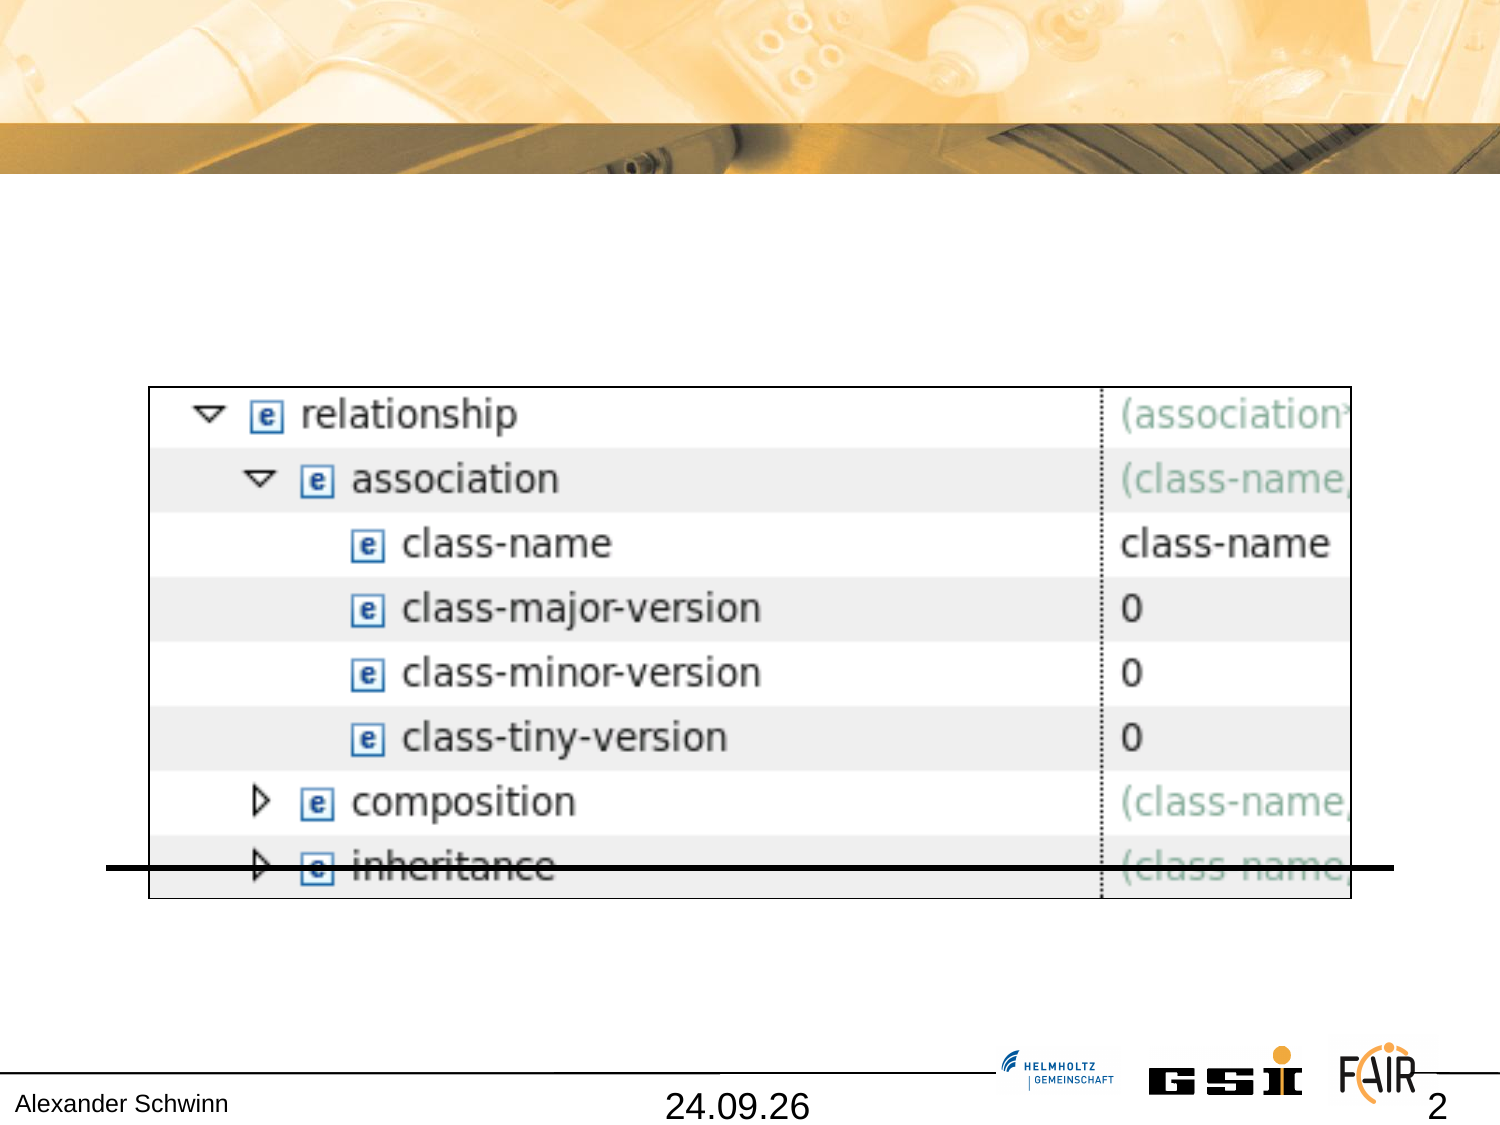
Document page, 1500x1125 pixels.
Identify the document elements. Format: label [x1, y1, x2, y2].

picture [1328, 1034, 1439, 1106]
picture [150, 387, 1351, 865]
picture [150, 871, 1351, 898]
picture [996, 1046, 1121, 1095]
picture [1149, 1046, 1302, 1095]
picture [0, 0, 1500, 175]
